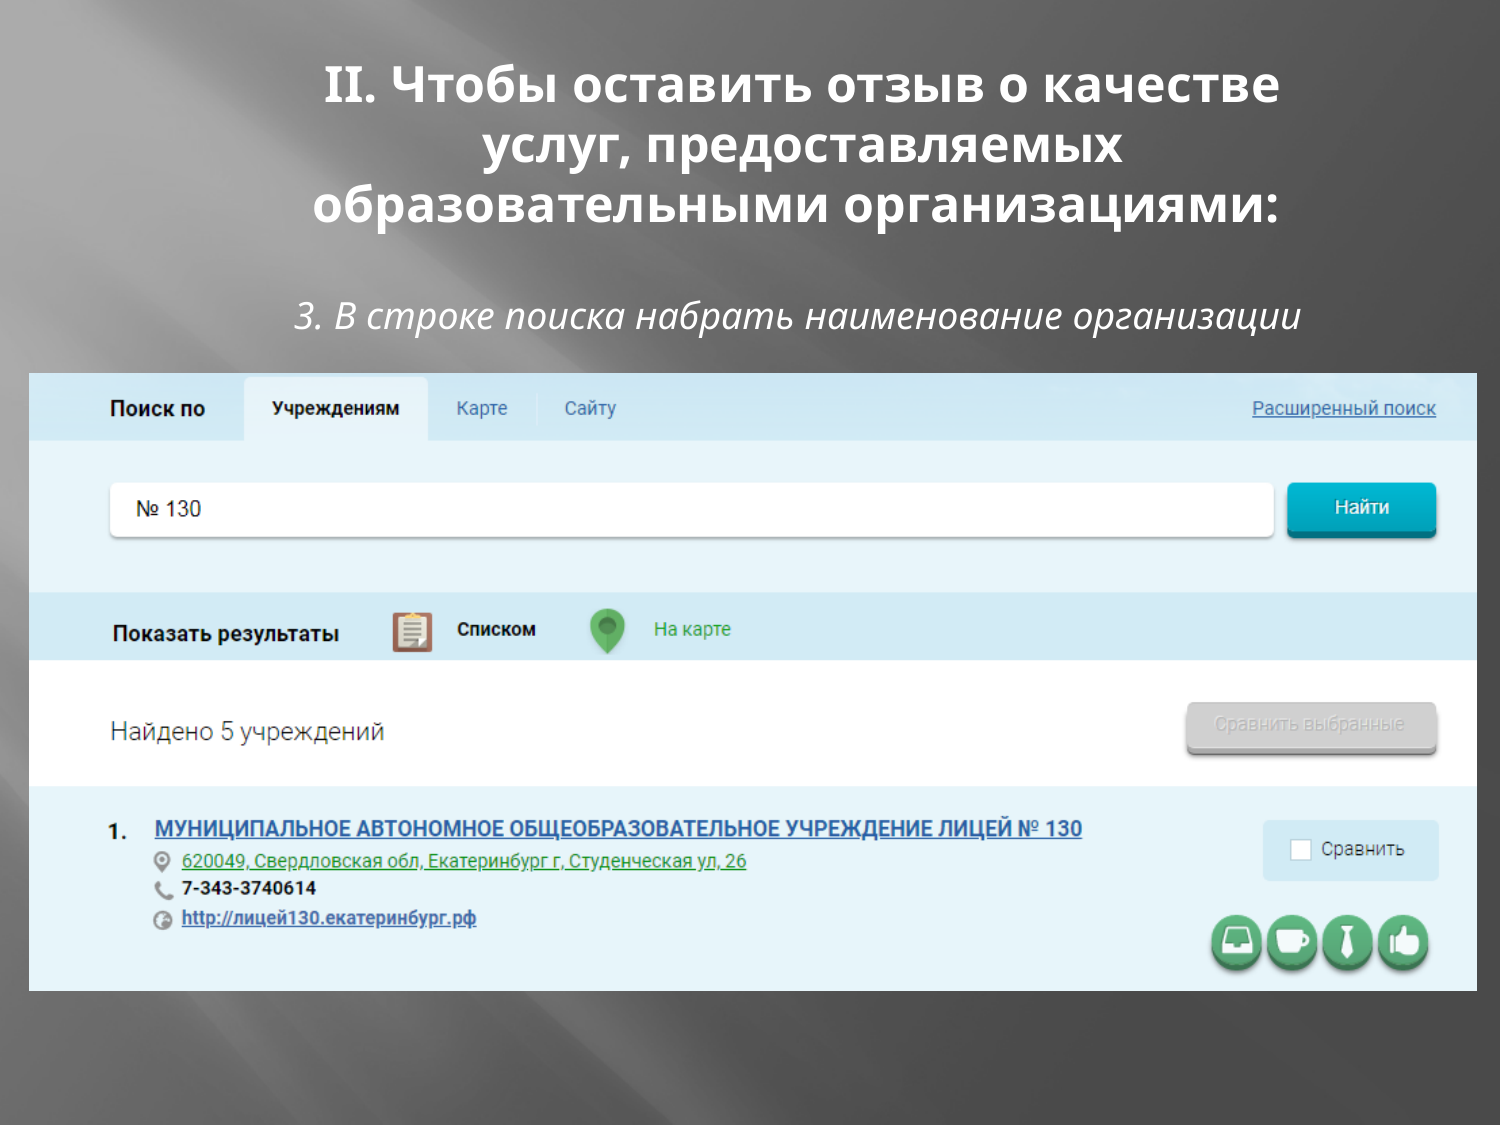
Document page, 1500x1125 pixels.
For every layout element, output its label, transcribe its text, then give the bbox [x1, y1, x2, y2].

picture [0, 0, 1500, 1125]
text_box II. Чтобы оставить отзыв о качестве услуг, предоставляемых образовательными организациями: 3. В строке поиска набрать наименование организации [253, 0, 1353, 345]
